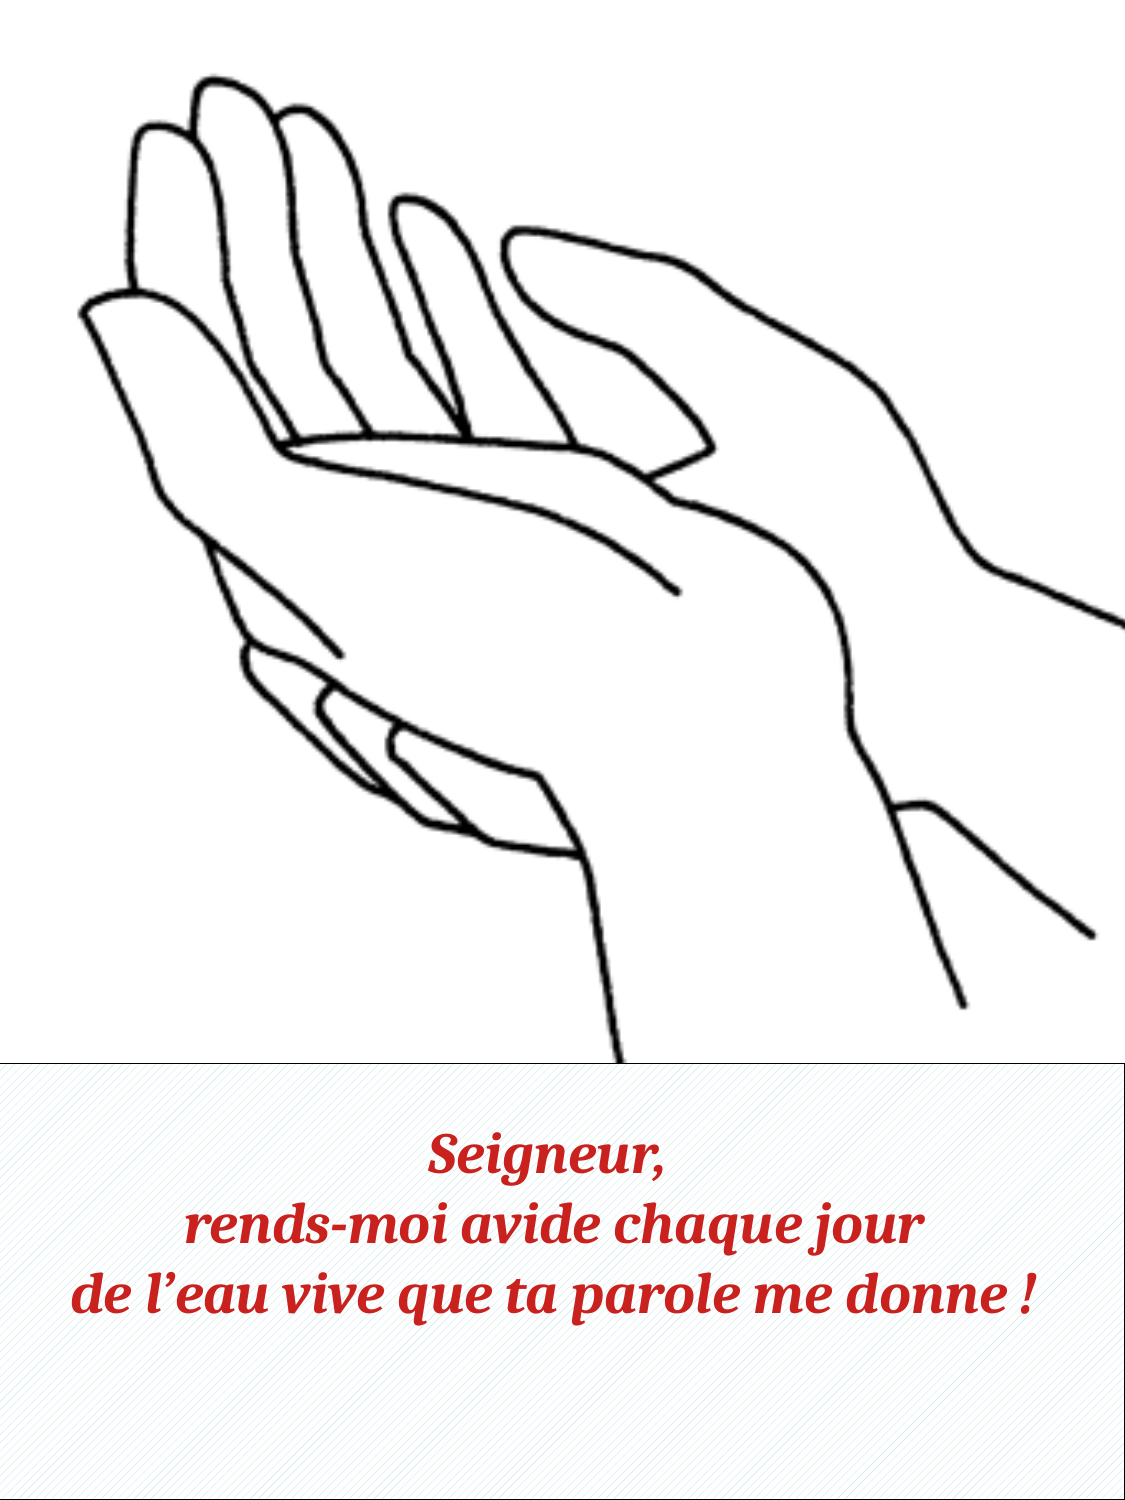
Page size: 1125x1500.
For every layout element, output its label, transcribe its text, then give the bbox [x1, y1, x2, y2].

picture [0, 0, 1125, 1063]
text_box Seigneur, rends-moi avide chaque jour de l’eau vive que ta parole me donne ! [0, 1063, 1125, 1500]
